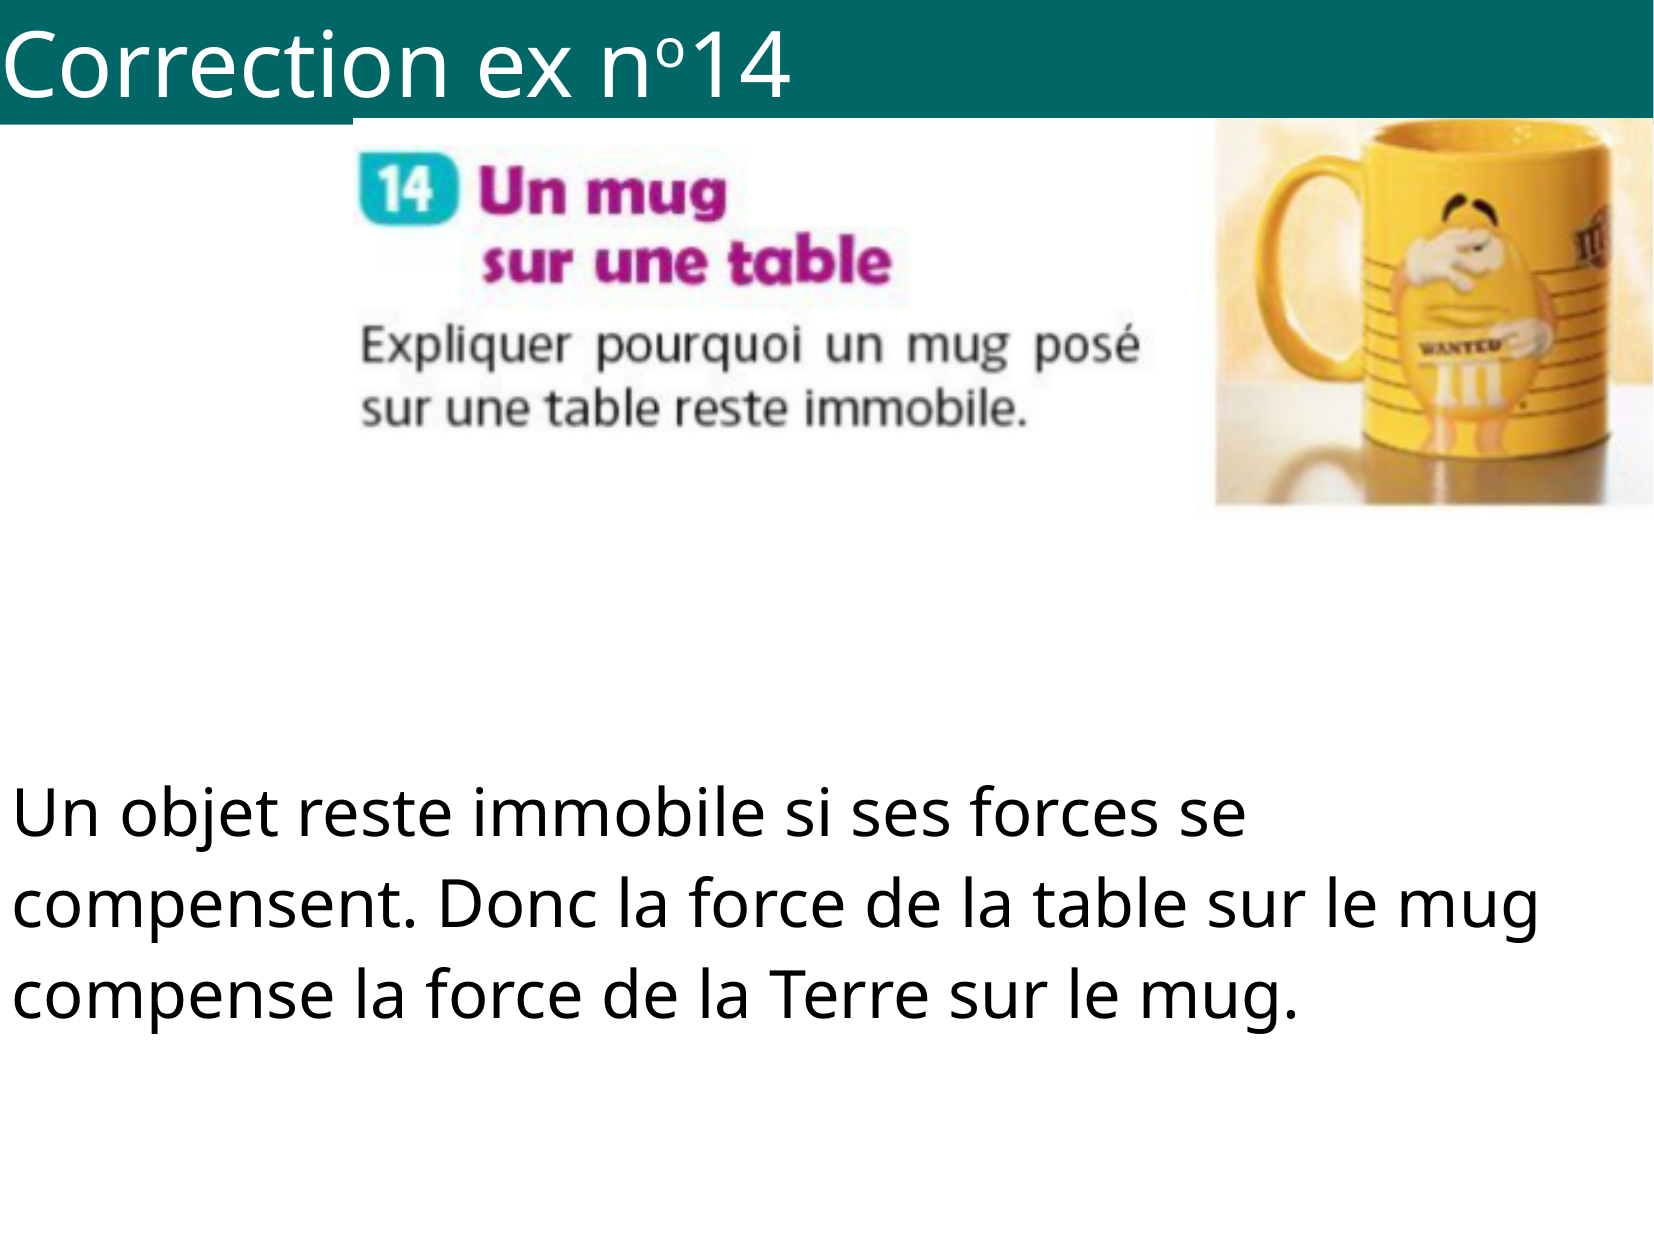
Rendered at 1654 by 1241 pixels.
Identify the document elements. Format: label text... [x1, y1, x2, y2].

title Correction ex no14 [0, 10, 1654, 114]
picture [353, 118, 1654, 532]
subtitle Un objet reste immobile si ses forces se compensent. Donc la force de la table sur le mug compense la force de la Terre sur le mug. [11, 129, 1642, 1229]
